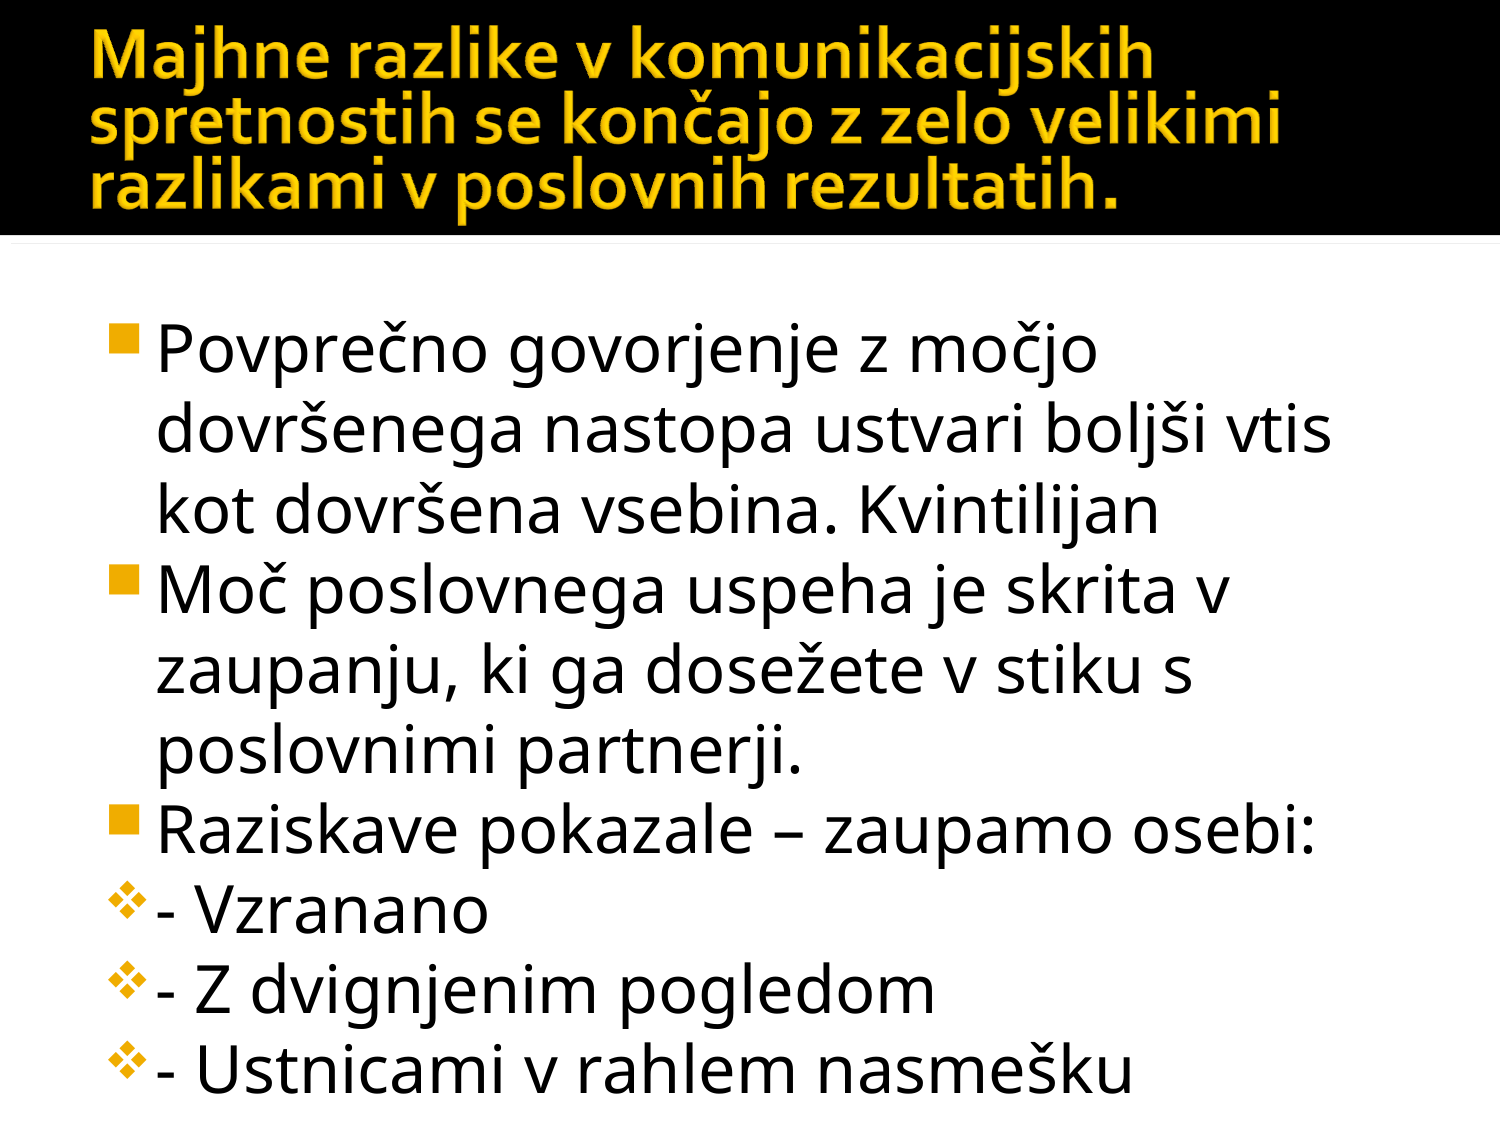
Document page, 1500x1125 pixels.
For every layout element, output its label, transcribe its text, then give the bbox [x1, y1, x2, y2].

text_box [41, 0, 1427, 233]
list Povprečno govorjenje z močjo dovršenega nastopa ustvari boljši vtis kot dovršena vsebina. Kvintilijan Moč poslovnega uspeha je skrita v zaupanju, ki ga dosežete v stiku s poslovnimi partnerji. Raziskave pokazale – zaupamo osebi: - Vzranano - Z dvignjenim pogledom - Ustnicami v rahlem nasmešku [75, 291, 1426, 1125]
